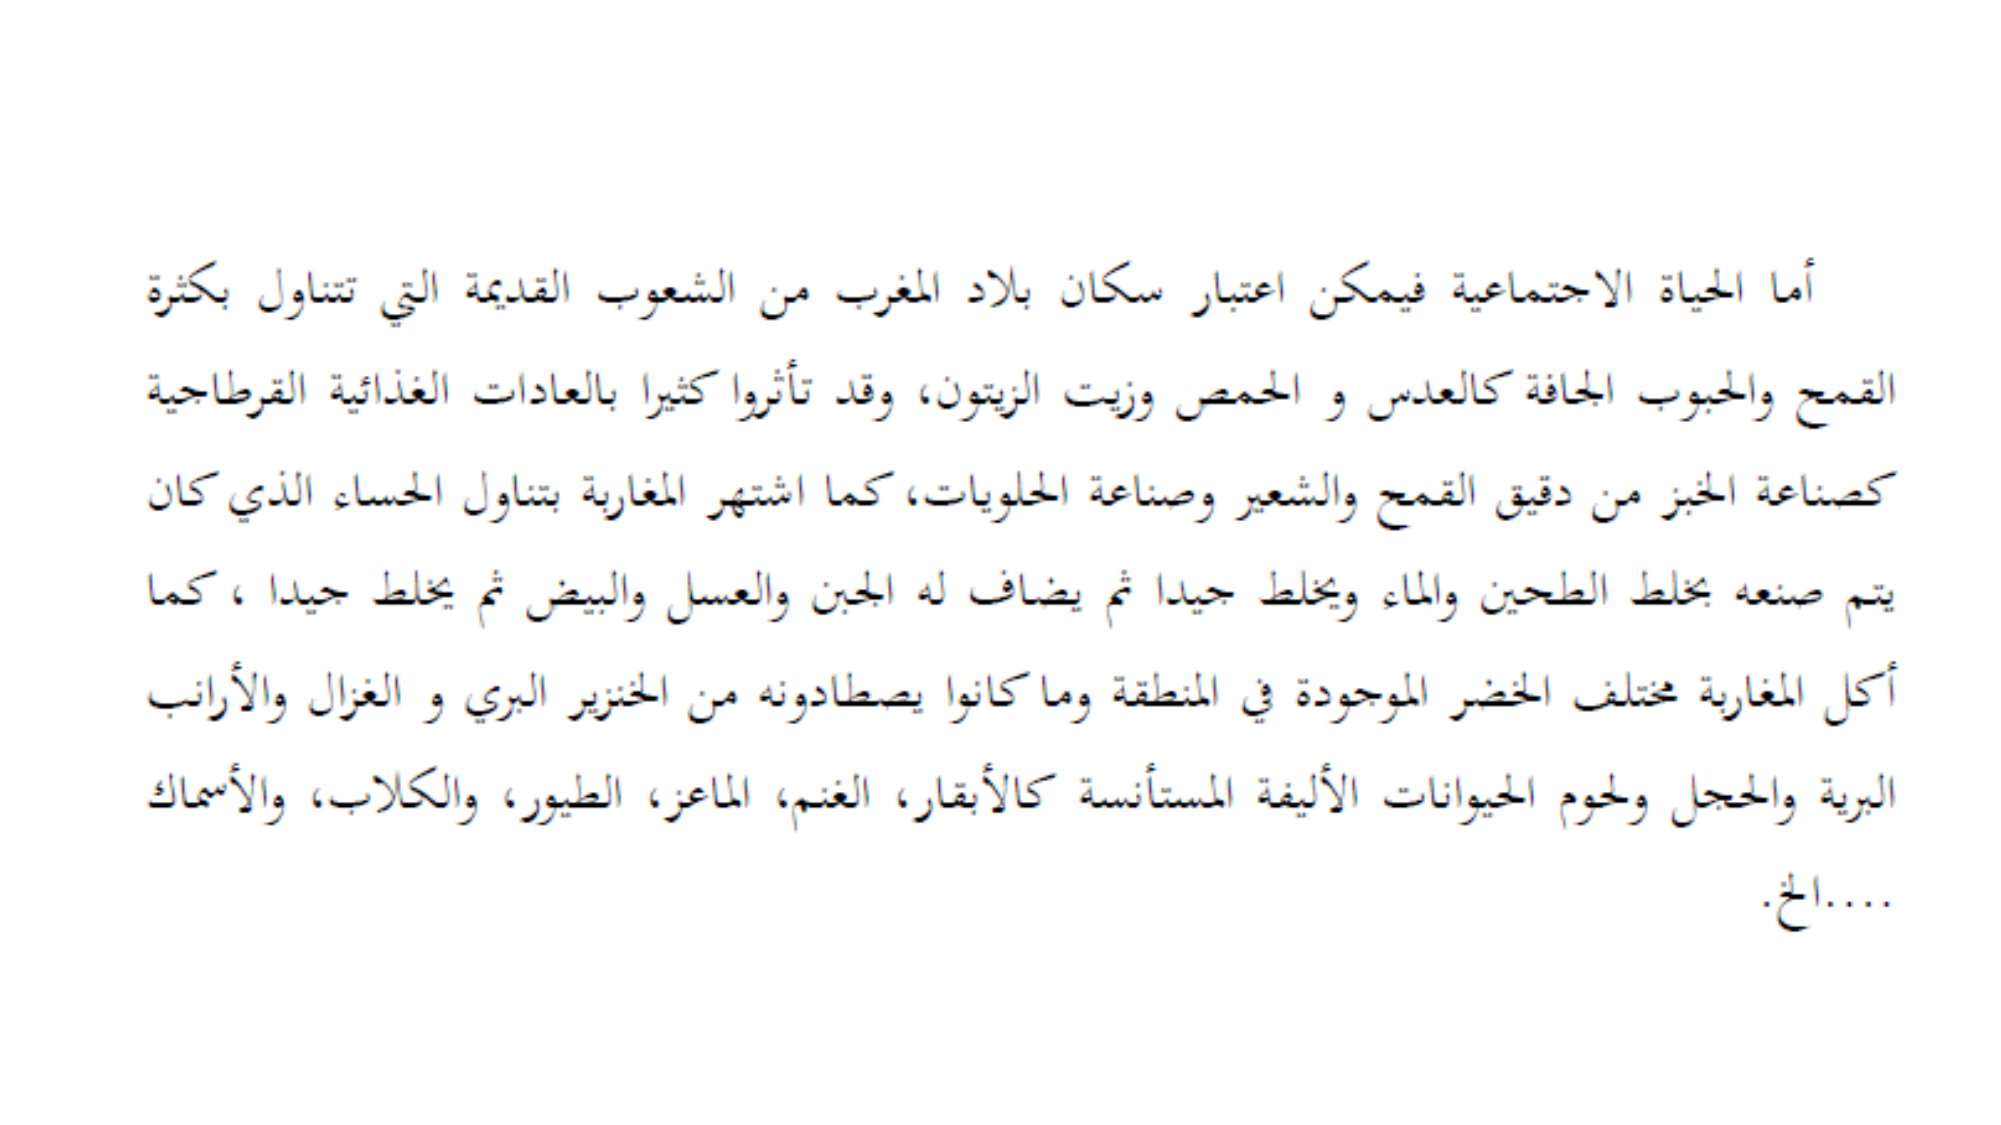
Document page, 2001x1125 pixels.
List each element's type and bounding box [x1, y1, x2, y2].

picture [91, 209, 1909, 955]
